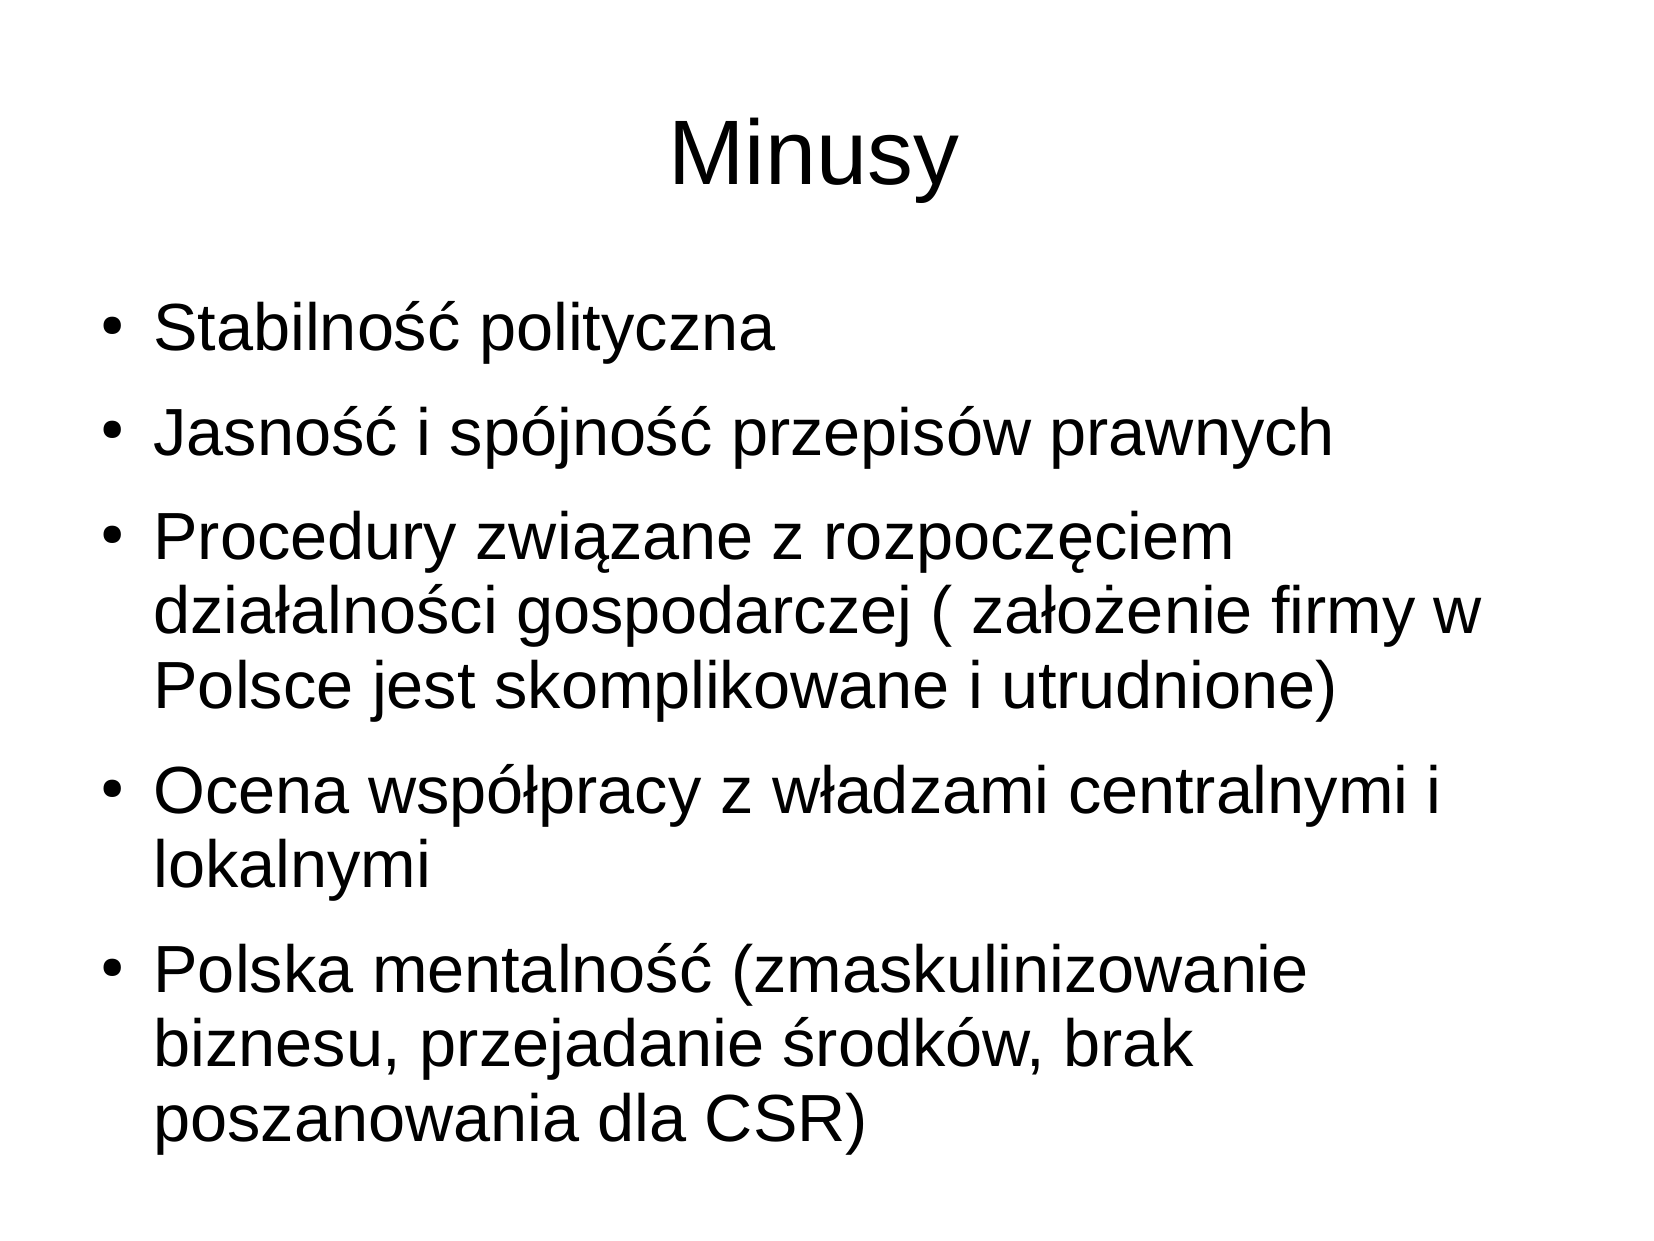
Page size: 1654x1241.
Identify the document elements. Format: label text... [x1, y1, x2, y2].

list Stabilność polityczna Jasność i spójność przepisów prawnych Procedury związane z rozpoczęciem działalności gospodarczej ( założenie firmy w Polsce jest skomplikowane i utrudnione) Ocena współpracy z władzami centralnymi i lokalnymi Polska mentalność (zmaskulinizowanie biznesu, przejadanie środków, brak poszanowania dla CSR) [82, 290, 1571, 1157]
title Minusy [82, 49, 1571, 257]
